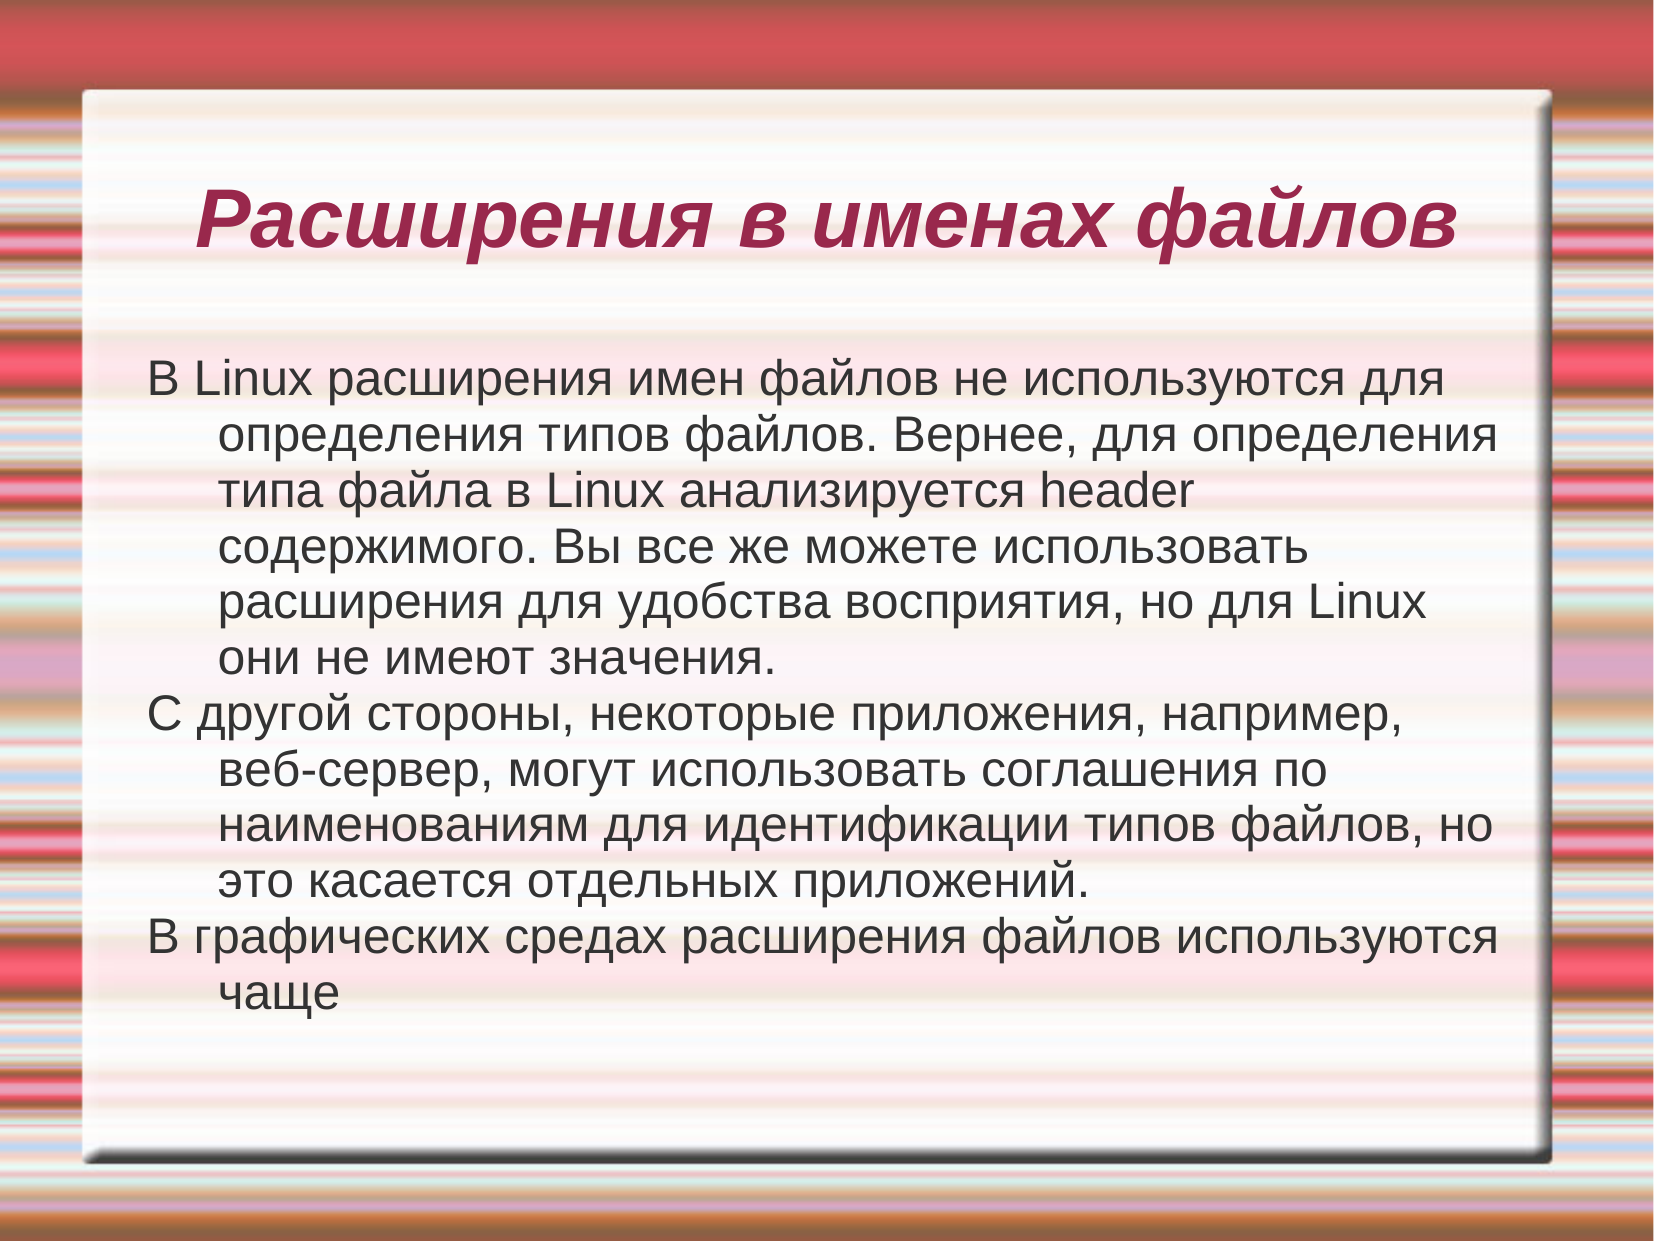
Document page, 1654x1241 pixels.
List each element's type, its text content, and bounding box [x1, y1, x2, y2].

list В Linux расширения имен файлов не используются для определения типов файлов. Вернее, для определения типа файла в Linux анализируется header содержимого. Вы все же можете использовать расширения для удобства восприятия, но для Linux они не имеют значения. С другой стороны, некоторые приложения, например, веб-сервер, могут использовать соглашения по наименованиям для идентификации типов файлов, но это касается отдельных приложений. В графических средах расширения файлов используются чаще [134, 350, 1516, 1133]
title Расширения в именах файлов [121, 114, 1534, 322]
picture [0, 0, 1654, 1241]
